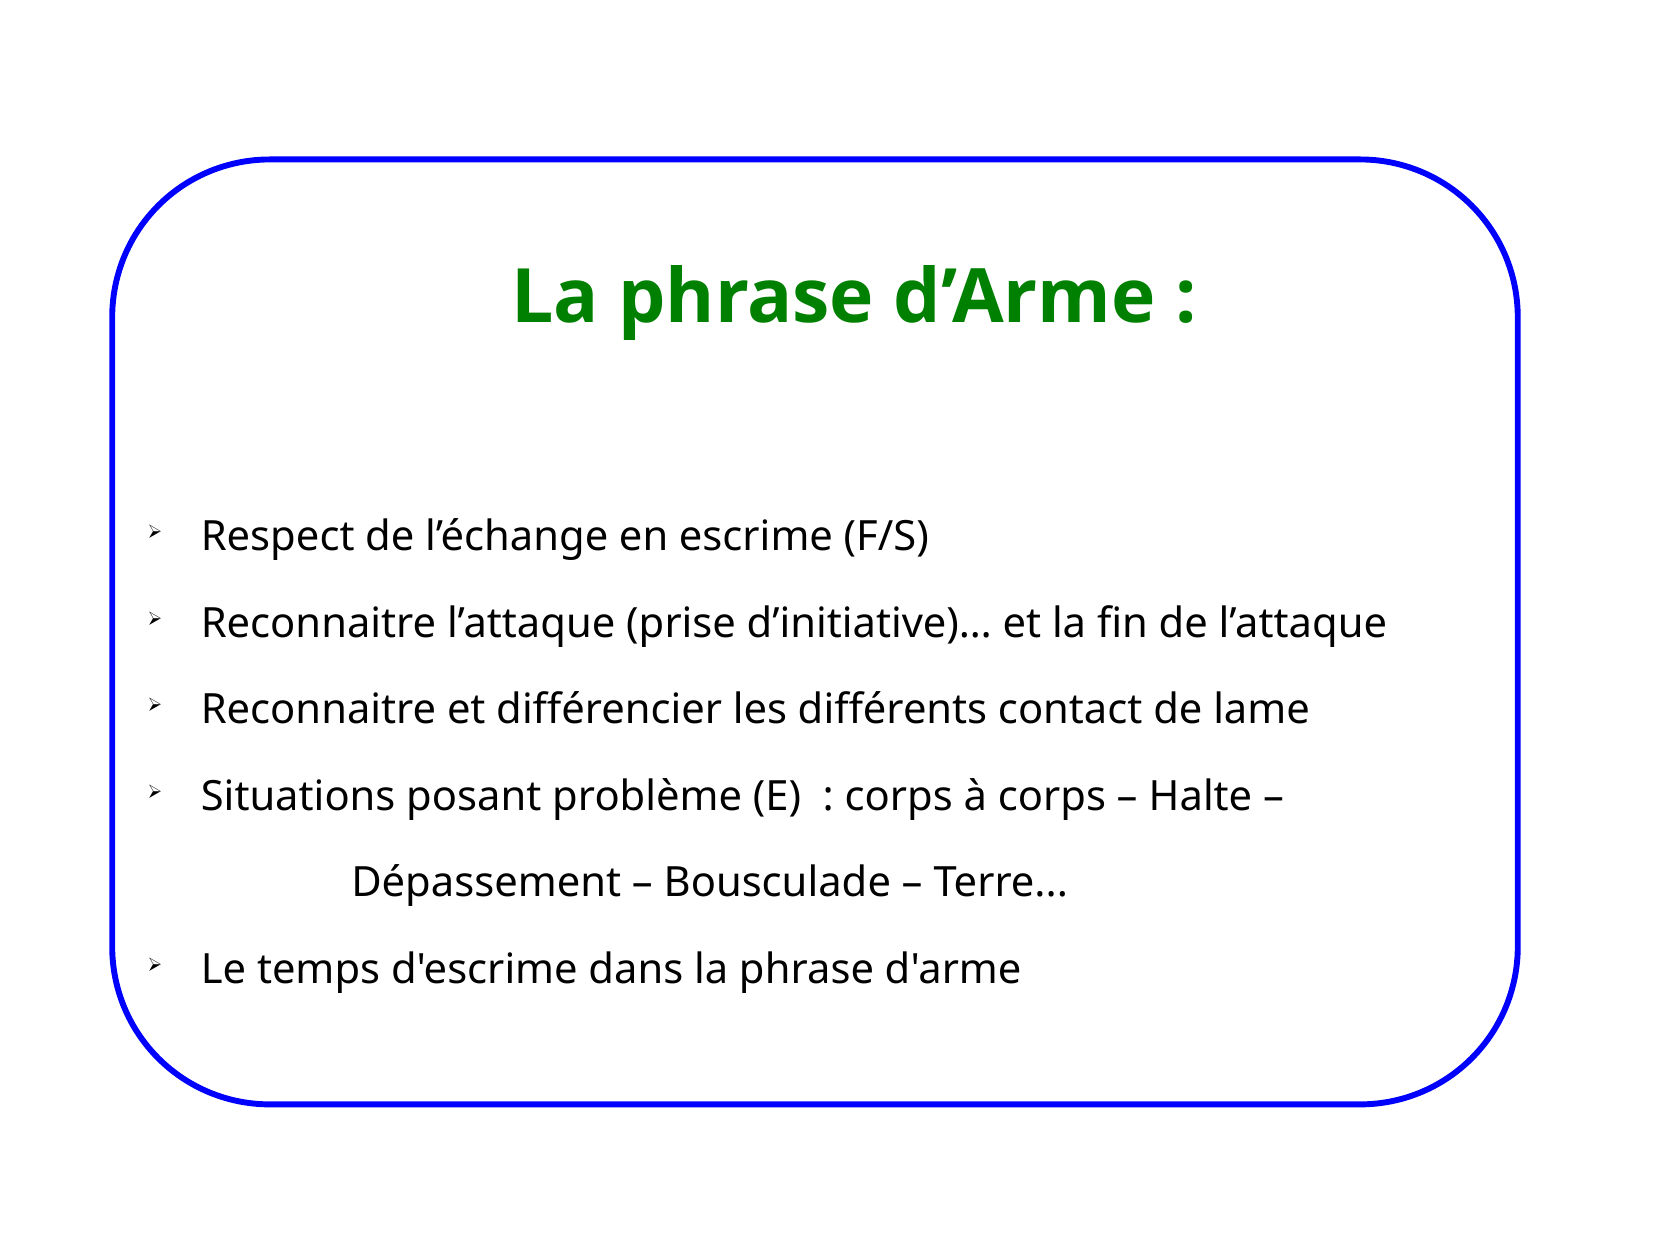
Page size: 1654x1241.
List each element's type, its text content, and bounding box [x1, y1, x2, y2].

list La phrase d’Arme : Respect de l’échange en escrime (F/S) Reconnaitre l’attaque (prise d’initiative)… et la fin de l’attaque Reconnaitre et différencier les différents contact de lame Situations posant problème (E) : corps à corps – Halte – Dépassement – Bousculade – Terre... Le temps d'escrime dans la phrase d'arme [129, 138, 1559, 957]
text_box [112, 159, 1518, 1105]
